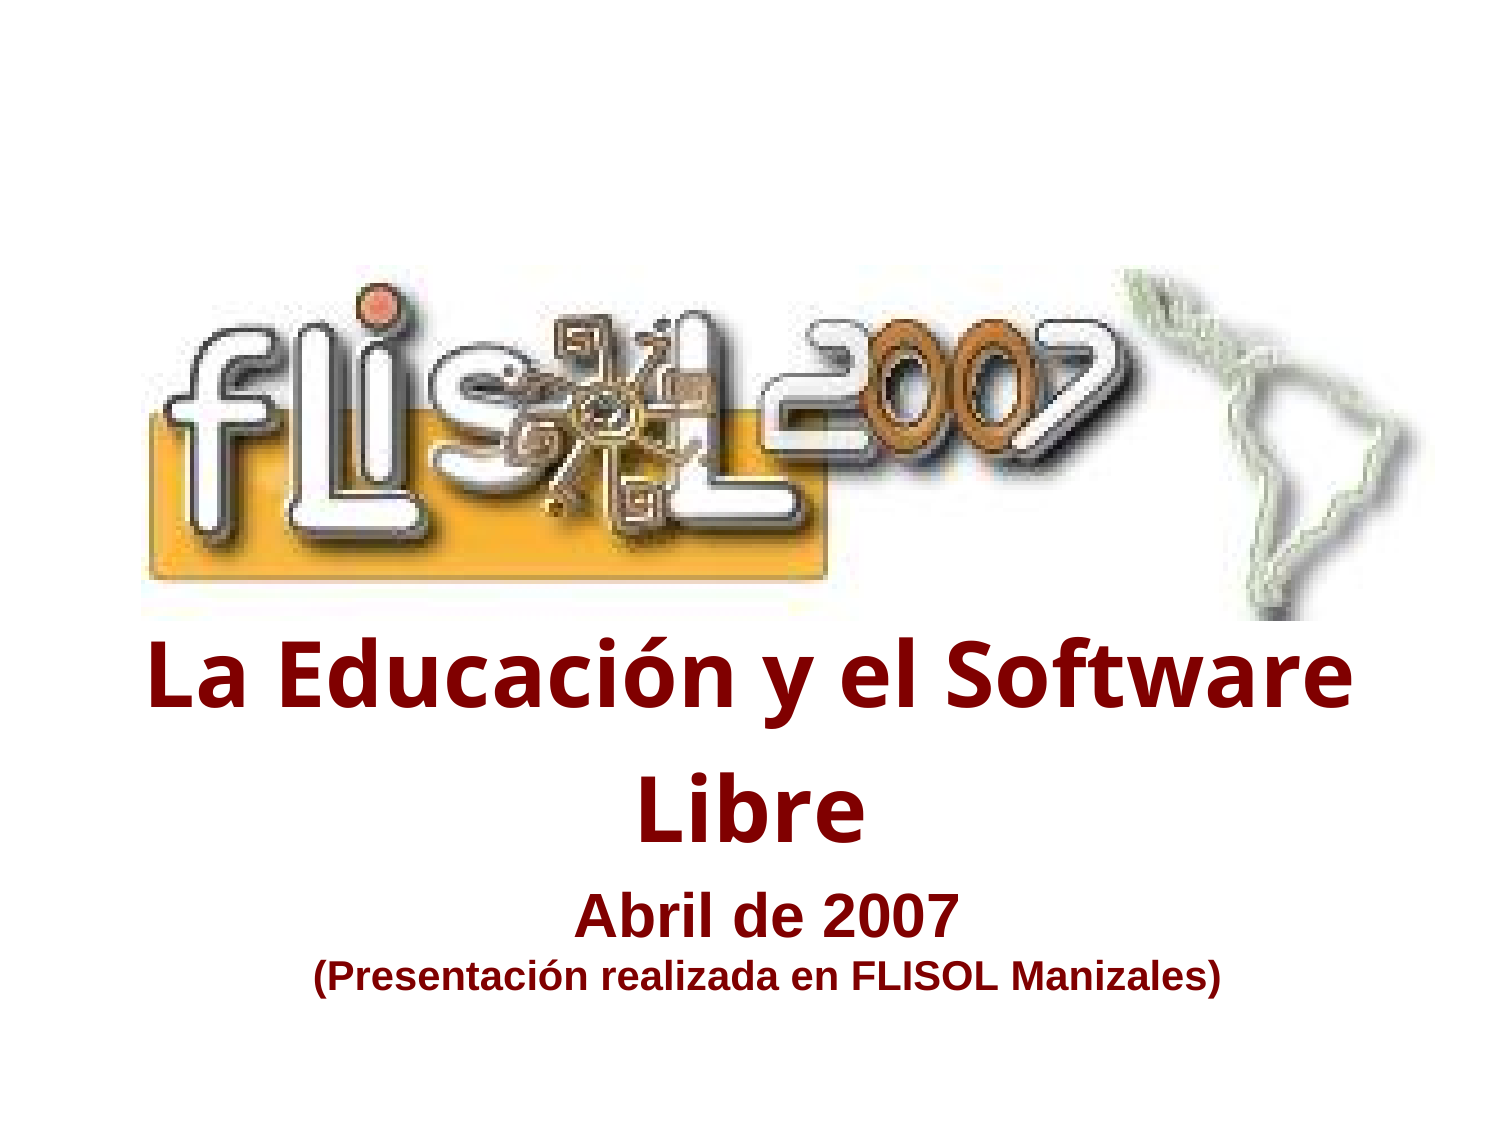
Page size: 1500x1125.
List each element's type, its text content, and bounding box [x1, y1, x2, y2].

picture [141, 265, 1435, 621]
title La Educación y el Software Libre [109, 614, 1391, 856]
subtitle Abril de 2007 (Presentación realizada en FLISOL Manizales) [109, 856, 1391, 1020]
